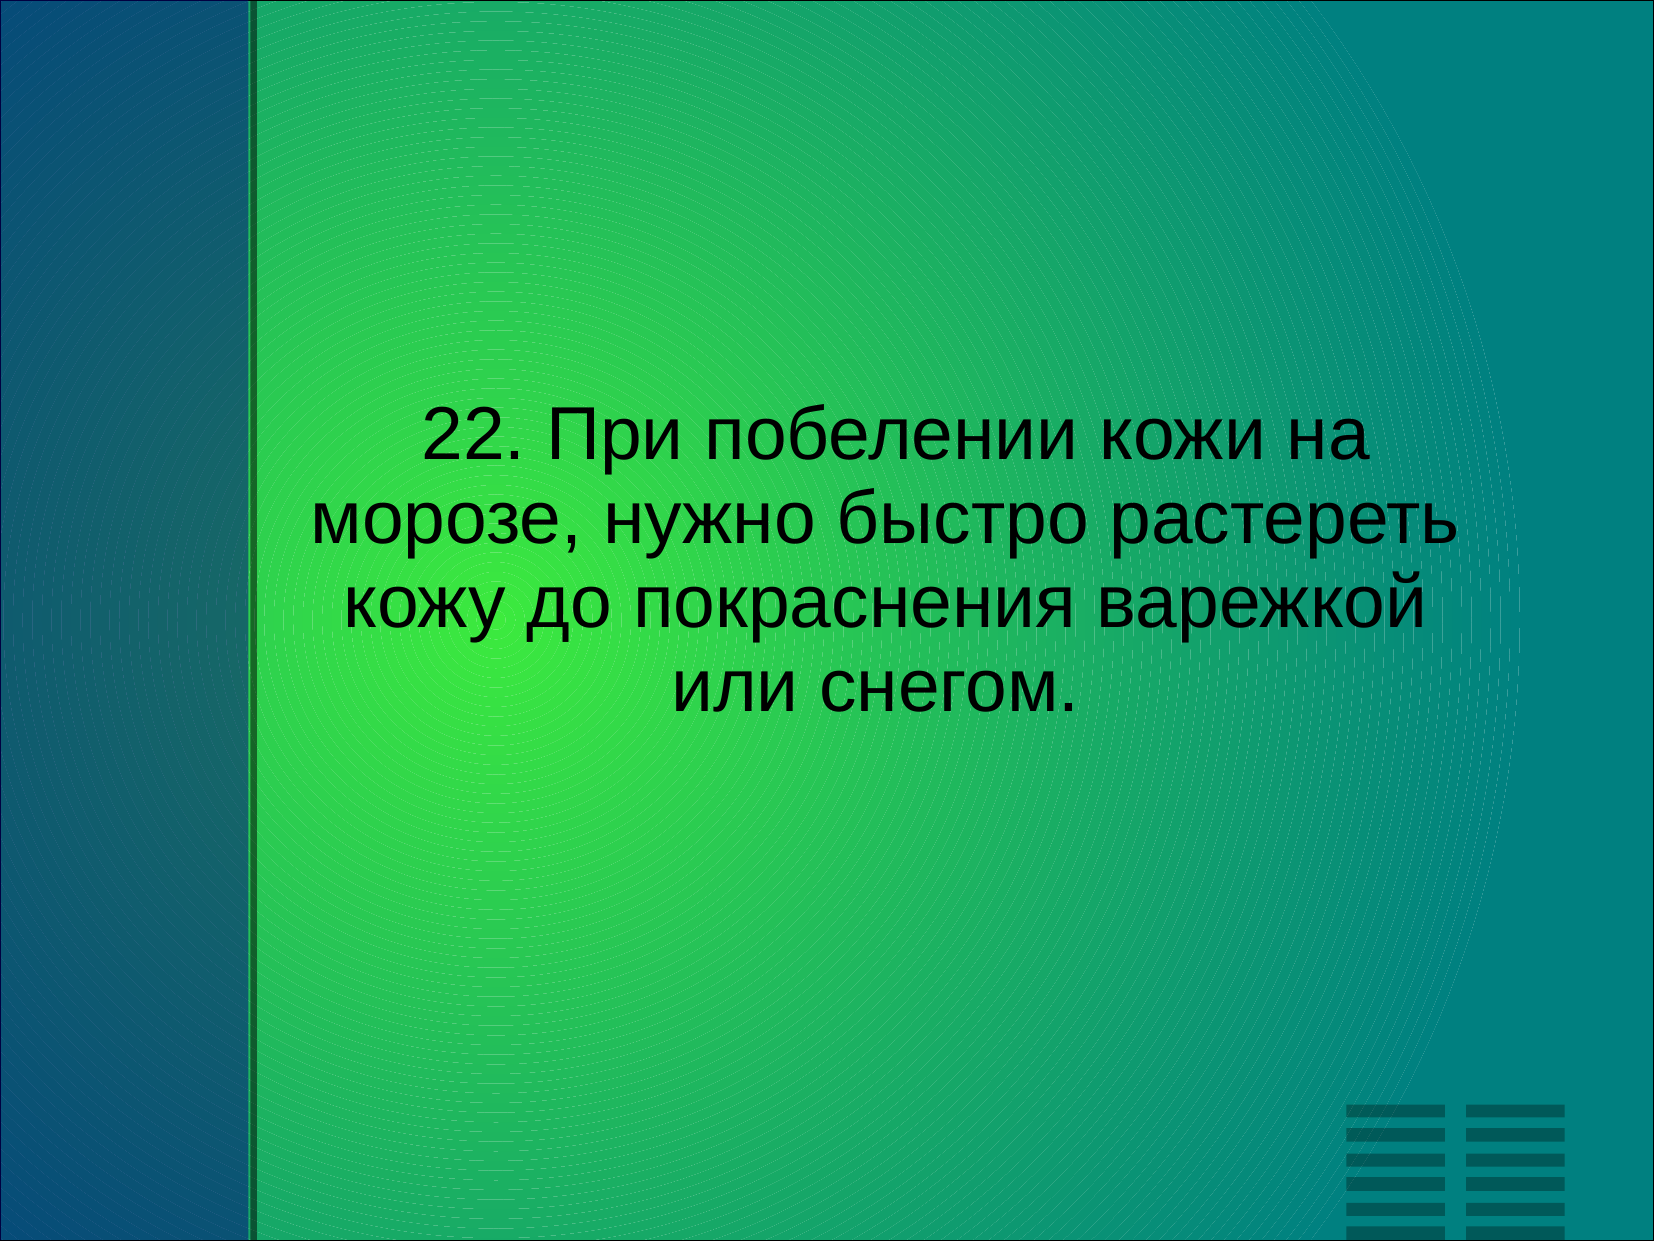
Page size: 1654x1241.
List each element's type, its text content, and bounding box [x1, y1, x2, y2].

text_box 22. При побелении кожи на морозе, нужно быстро растереть кожу до покраснения варежкой или снегом. [265, 383, 1506, 768]
